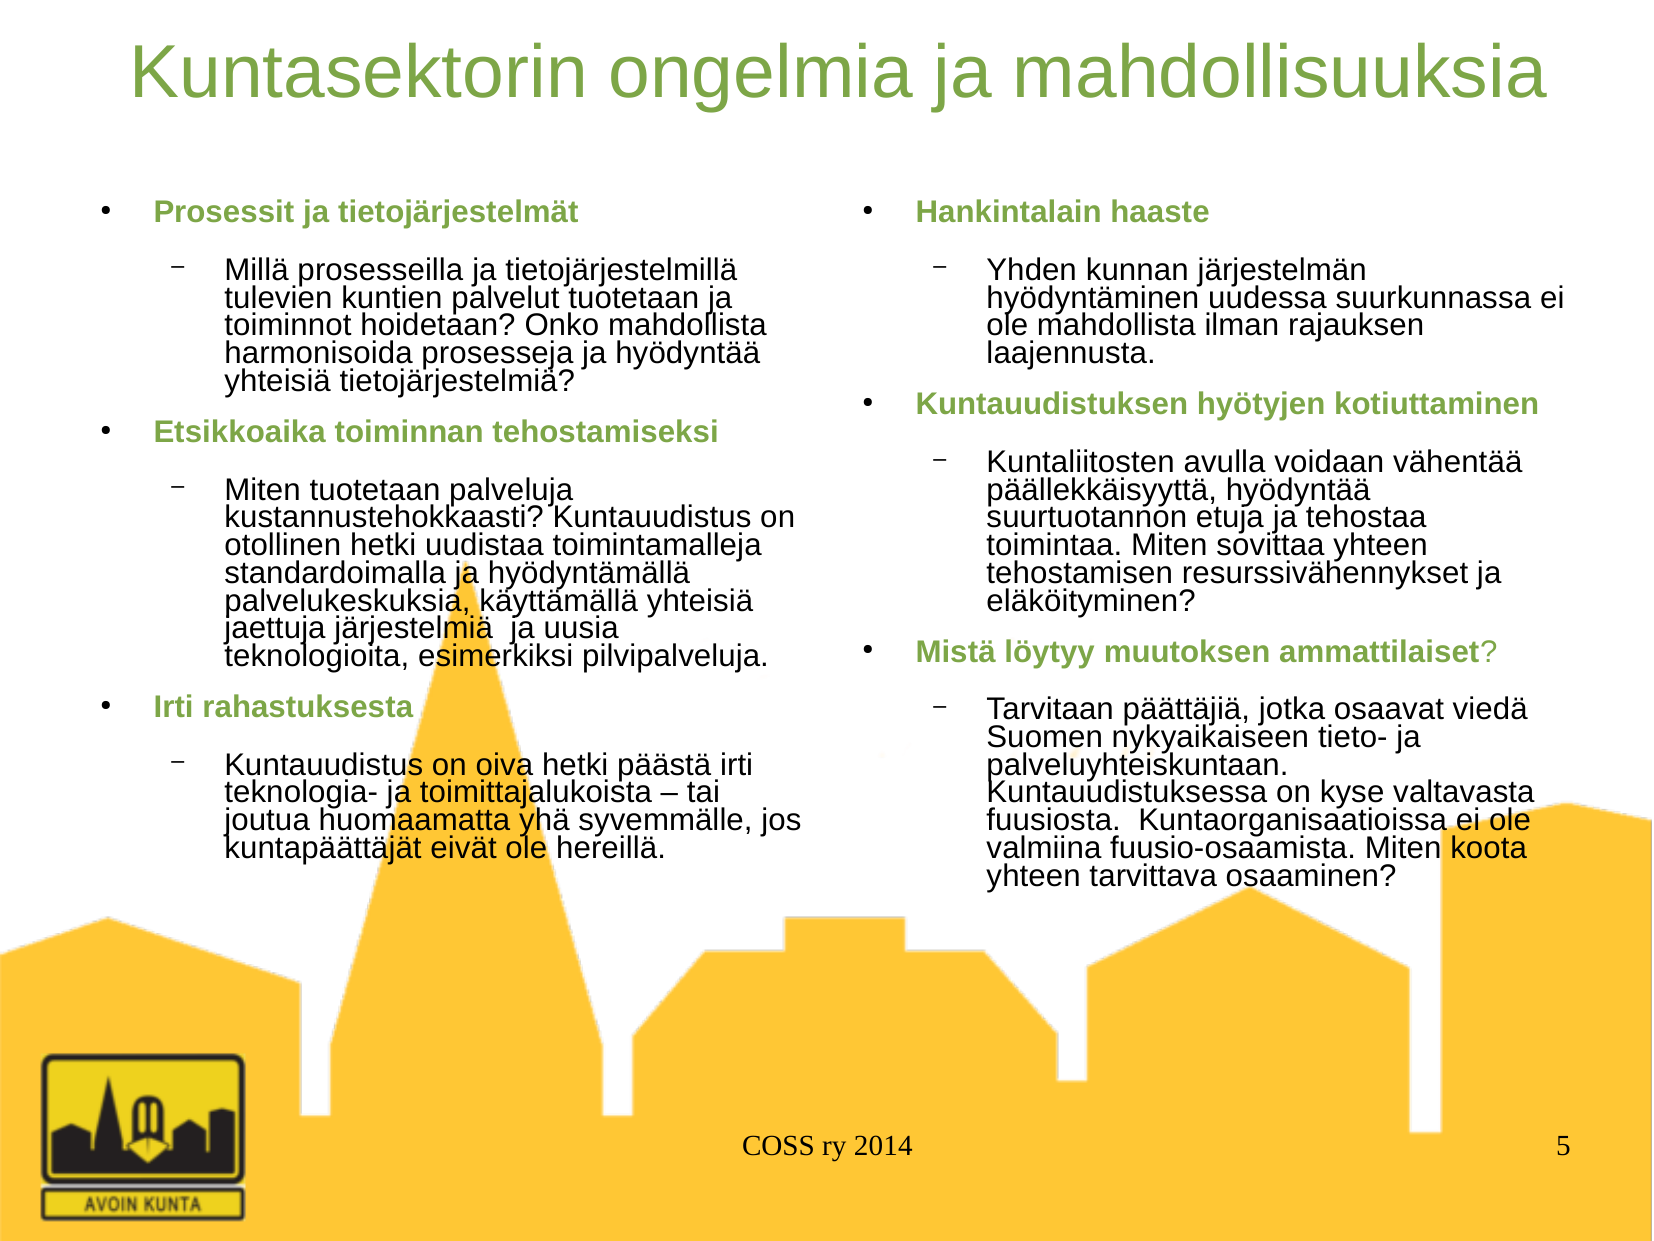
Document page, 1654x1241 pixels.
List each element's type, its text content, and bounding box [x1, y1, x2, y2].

title Kuntasektorin ongelmia ja mahdollisuuksia [94, 13, 1583, 130]
list Prosessit ja tietojärjestelmät Millä prosesseilla ja tietojärjestelmillä tulevien kuntien palvelut tuotetaan ja toiminnot hoidetaan? Onko mahdollista harmonisoida prosesseja ja hyödyntää yhteisiä tietojärjestelmiä? Etsikkoaika toiminnan tehostamiseksi Miten tuotetaan palveluja kustannustehokkaasti? Kuntauudistus on otollinen hetki uudistaa toimintamalleja standardoimalla ja hyödyntämällä palvelukeskuksia, käyttämällä yhteisiä jaettuja järjestelmiä ja uusia teknologioita, esimerkiksi pilvipalveluja. Irti rahastuksesta Kuntauudistus on oiva hetki päästä irti teknologia- ja toimittajalukoista – tai joutua huomaamatta yhä syvemmälle, jos kuntapäättäjät eivät ole hereillä. [82, 200, 809, 921]
list Hankintalain haaste Yhden kunnan järjestelmän hyödyntäminen uudessa suurkunnassa ei ole mahdollista ilman rajauksen laajennusta. Kuntauudistuksen hyötyjen kotiuttaminen Kuntaliitosten avulla voidaan vähentää päällekkäisyyttä, hyödyntää suurtuotannon etuja ja tehostaa toimintaa. Miten sovittaa yhteen tehostamisen resurssivähennykset ja eläköityminen? Mistä löytyy muutoksen ammattilaiset? Tarvitaan päättäjiä, jotka osaavat viedä Suomen nykyaikaiseen tieto- ja palveluyhteiskuntaan. Kuntauudistuksessa on kyse valtavasta fuusiosta. Kuntaorganisaatioissa ei ole valmiina fuusio-osaamista. Miten koota yhteen tarvittava osaaminen? [844, 200, 1571, 921]
picture [0, 24, 1654, 1241]
